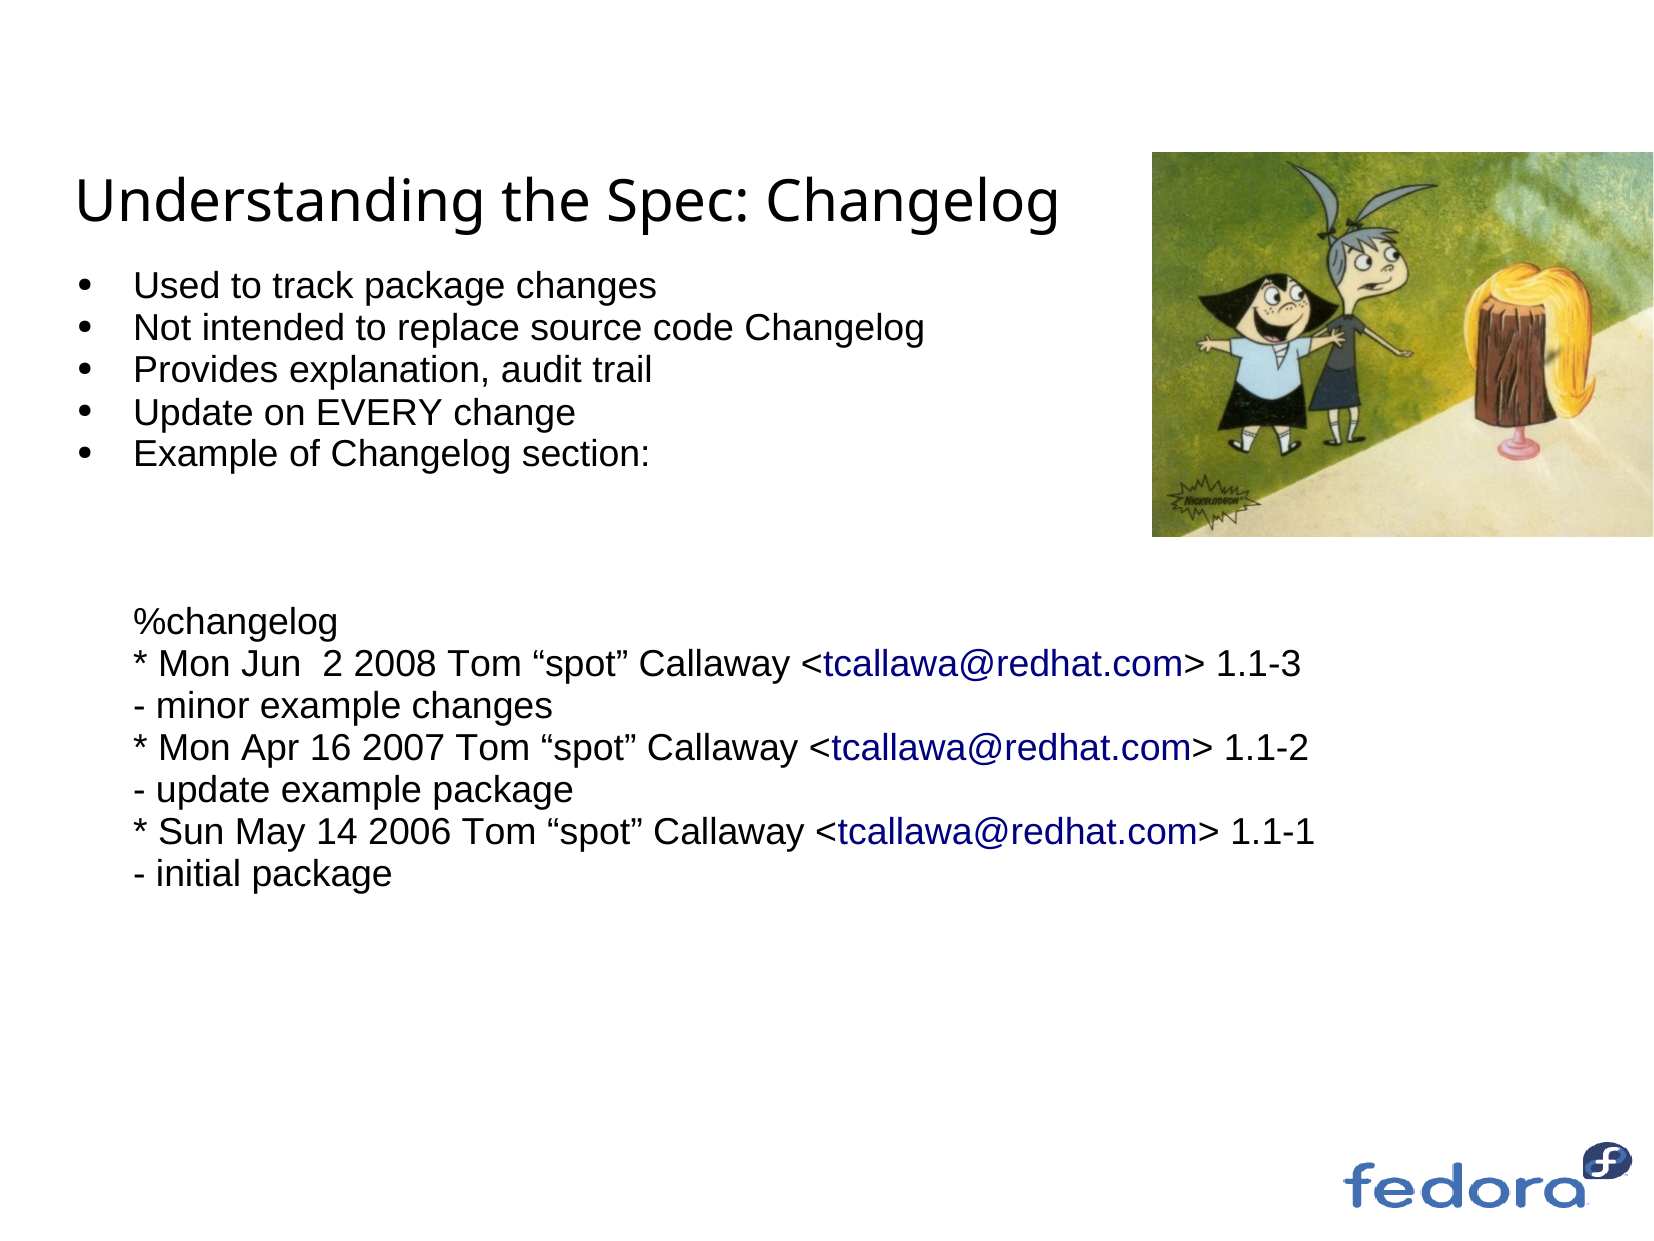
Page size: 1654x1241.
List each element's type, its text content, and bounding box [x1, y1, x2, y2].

title Understanding the Spec: Changelog [74, 140, 1506, 259]
picture [1332, 1124, 1651, 1227]
picture [1152, 152, 1654, 537]
list Used to track package changes Not intended to replace source code Changelog Provides explanation, audit trail Update on EVERY change Example of Changelog section: %changelog * Mon Jun 2 2008 Tom “spot” Callaway <tcallawa@redhat.com> 1.1-3 - minor example changes * Mon Apr 16 2007 Tom “spot” Callaway <tcallawa@redhat.com> 1.1-2 - update example package * Sun May 14 2006 Tom “spot” Callaway <tcallawa@redhat.com> 1.1-1 - initial package [77, 264, 1424, 1174]
